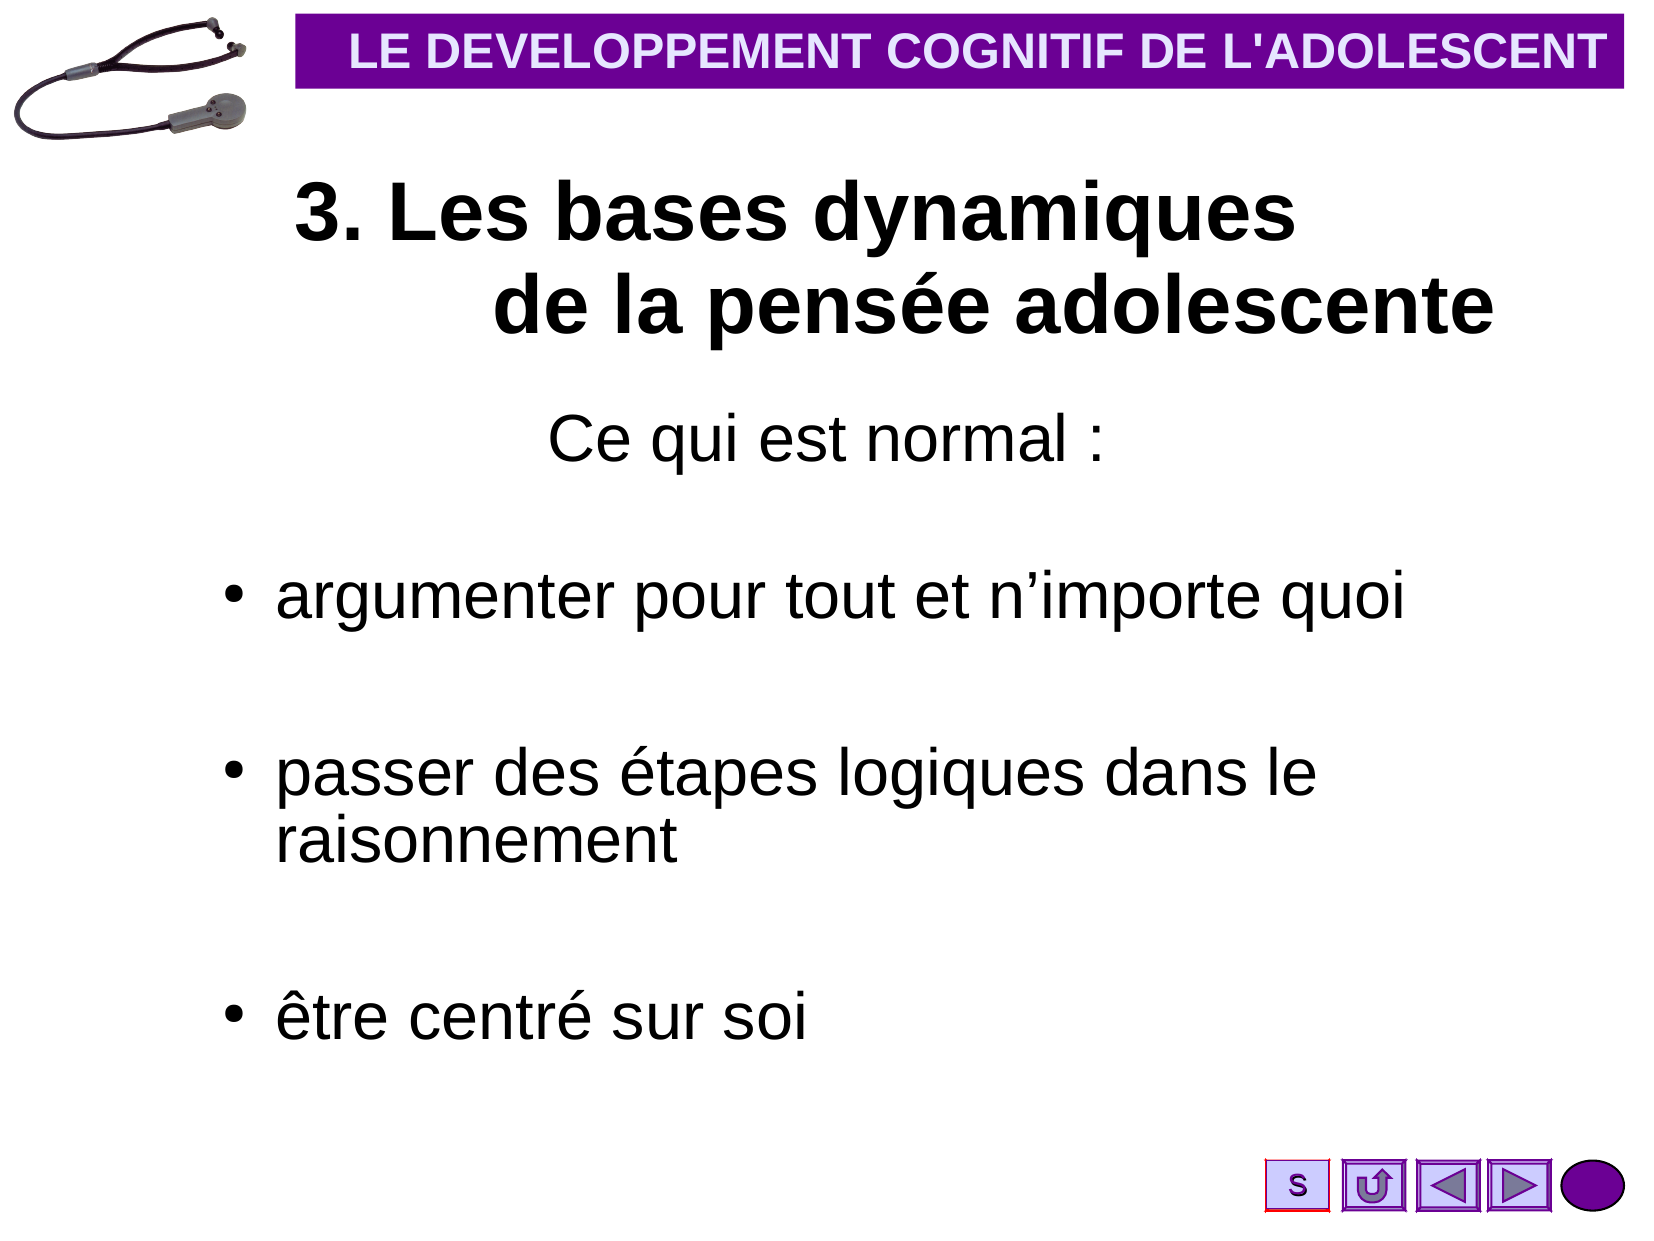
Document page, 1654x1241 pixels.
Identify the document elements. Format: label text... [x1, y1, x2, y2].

text_box LE DEVELOPPEMENT COGNITIF DE L'ADOLESCENT [295, 13, 1625, 89]
picture [8, 8, 260, 153]
text_box 3. Les bases dynamiques de la pensée adolescente [59, 157, 1512, 359]
list Ce qui est normal : argumenter pour tout et n’importe quoi passer des étapes logiques dans le raisonnement être centré sur soi [189, 400, 1465, 1138]
text_box [1561, 1160, 1625, 1211]
